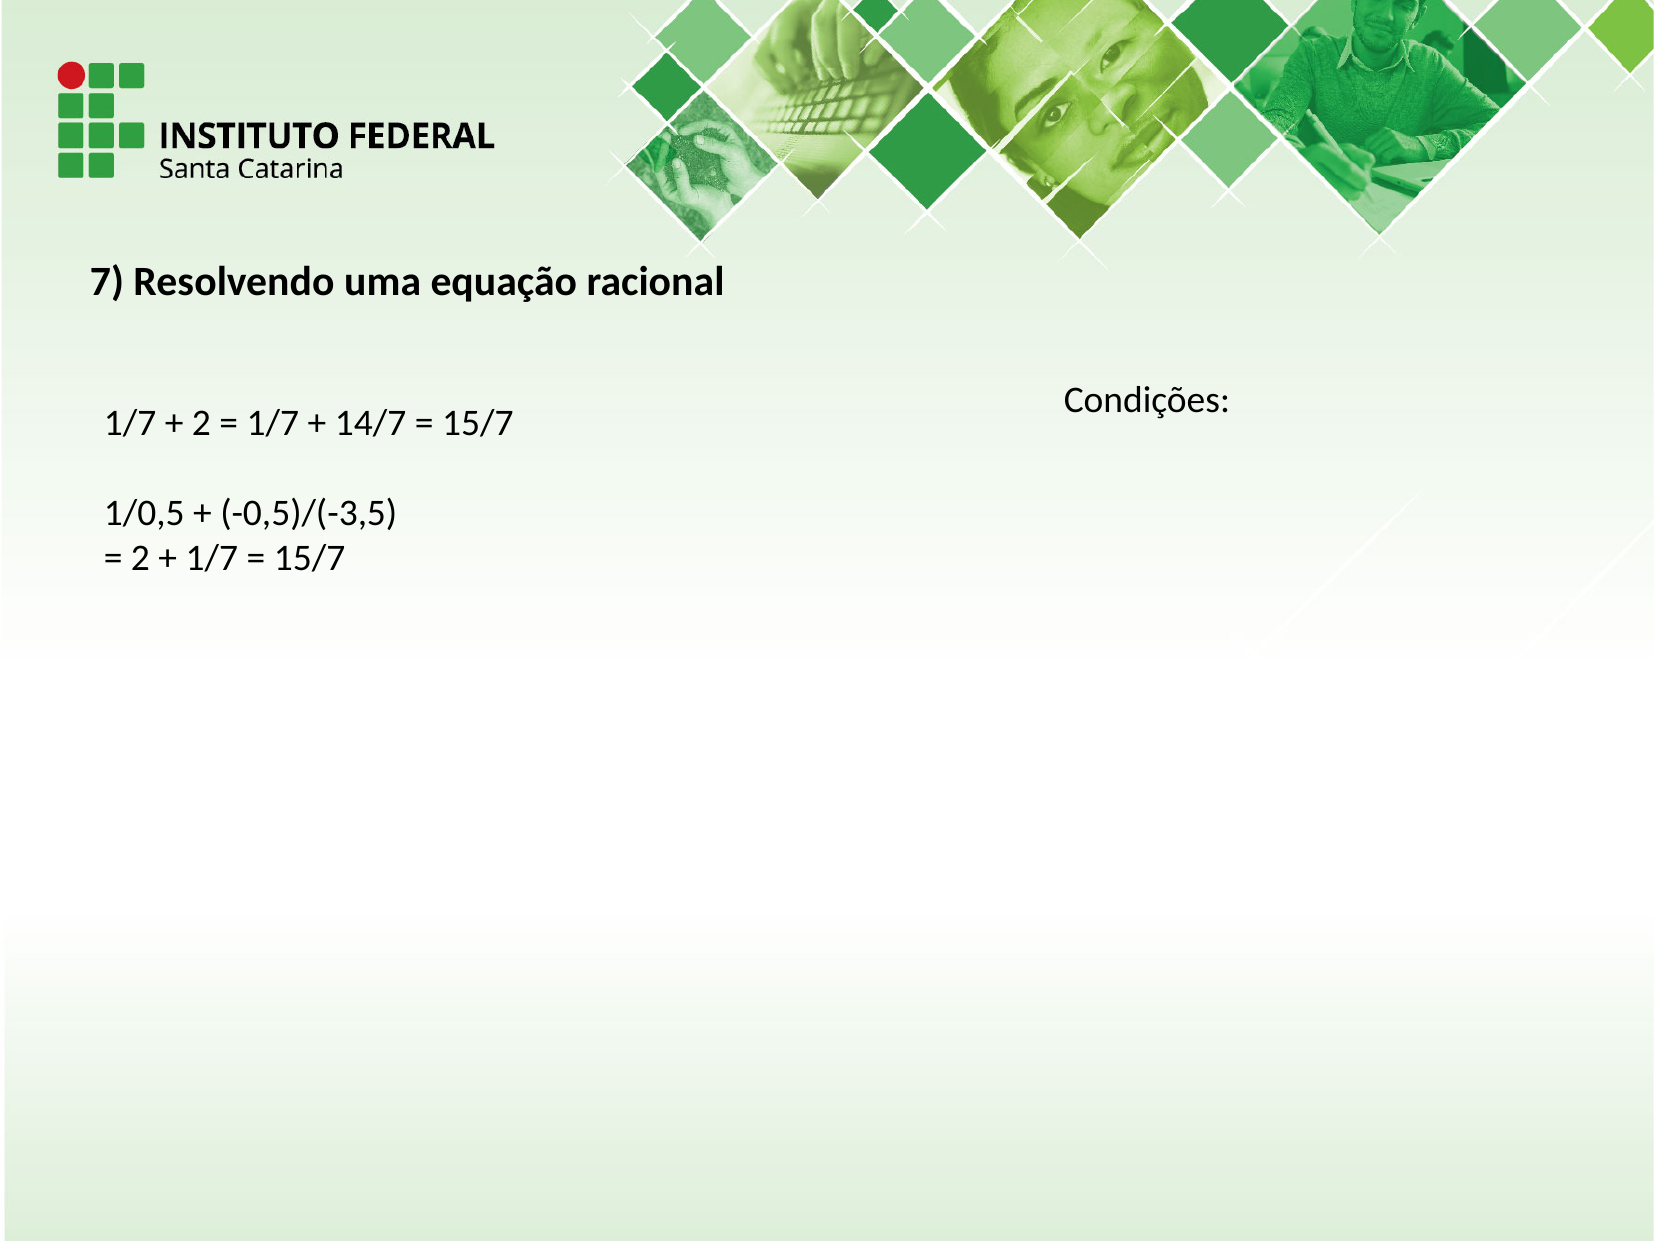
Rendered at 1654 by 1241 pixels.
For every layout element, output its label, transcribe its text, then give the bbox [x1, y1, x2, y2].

text_box Condições: [1048, 367, 1630, 429]
text_box 1/7 + 2 = 1/7 + 14/7 = 15/7 1/0,5 + (-0,5)/(-3,5) = 2 + 1/7 = 15/7 [89, 390, 591, 588]
text_box 7) Resolvendo uma equação racional [74, 246, 1550, 358]
text_box [205, 357, 1488, 1241]
